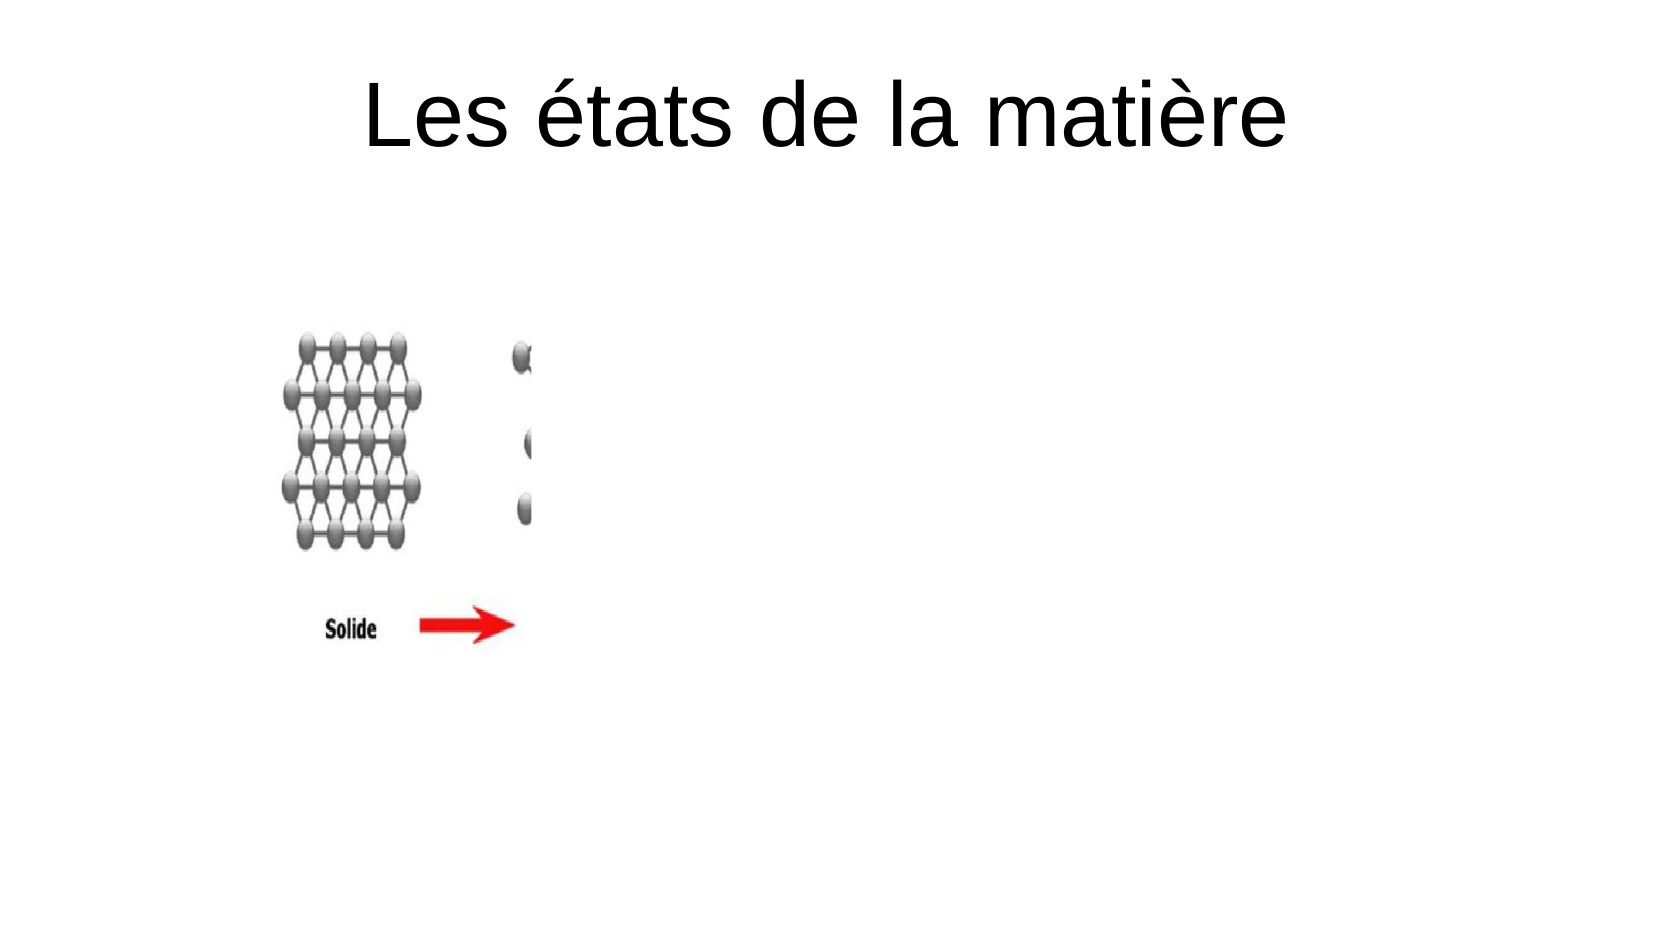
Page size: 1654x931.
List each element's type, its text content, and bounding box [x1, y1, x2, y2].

picture [244, 269, 532, 666]
title Les états de la matière [82, 37, 1571, 193]
